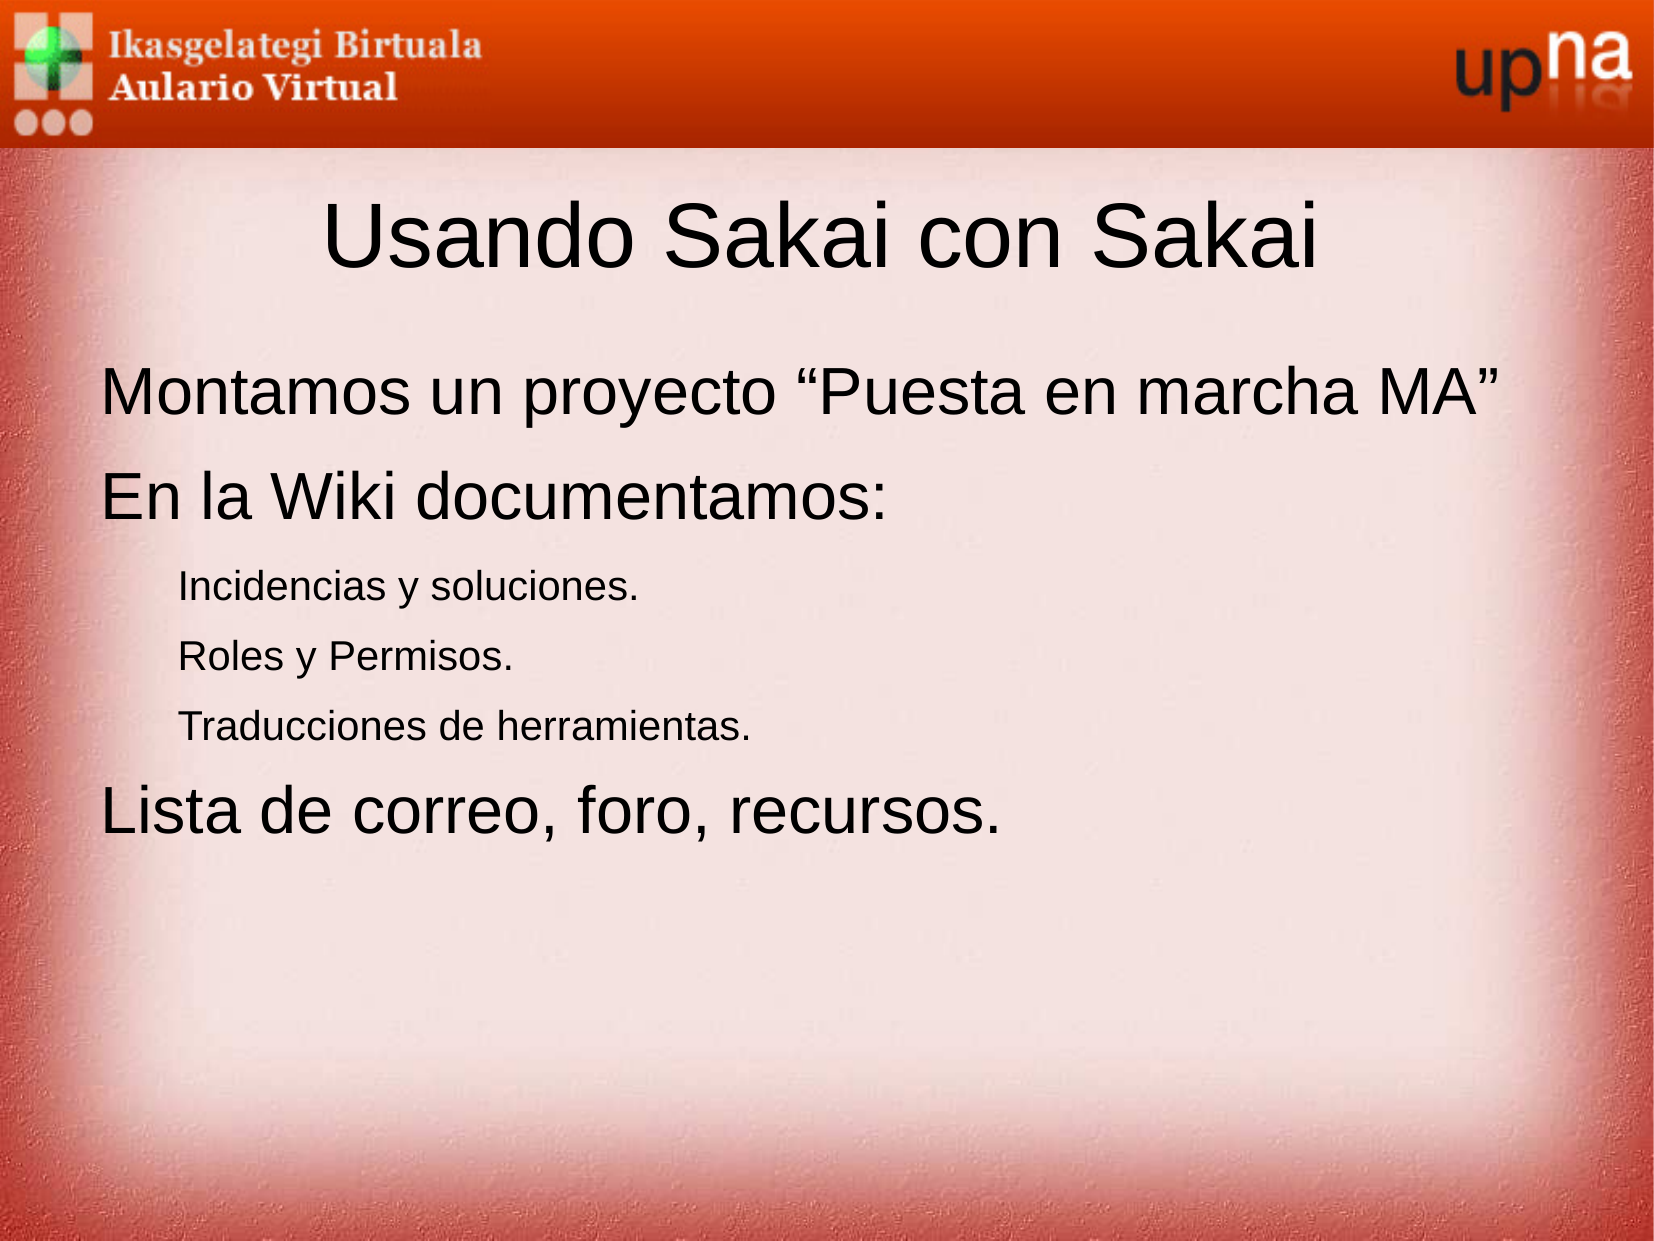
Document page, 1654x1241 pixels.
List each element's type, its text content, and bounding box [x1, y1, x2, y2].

title Usando Sakai con Sakai [77, 147, 1565, 325]
picture [0, 0, 1654, 1241]
list Montamos un proyecto “Puesta en marcha MA” En la Wiki documentamos: Incidencias y soluciones. Roles y Permisos. Traducciones de herramientas. Lista de correo, foro, recursos. [83, 354, 1572, 1095]
